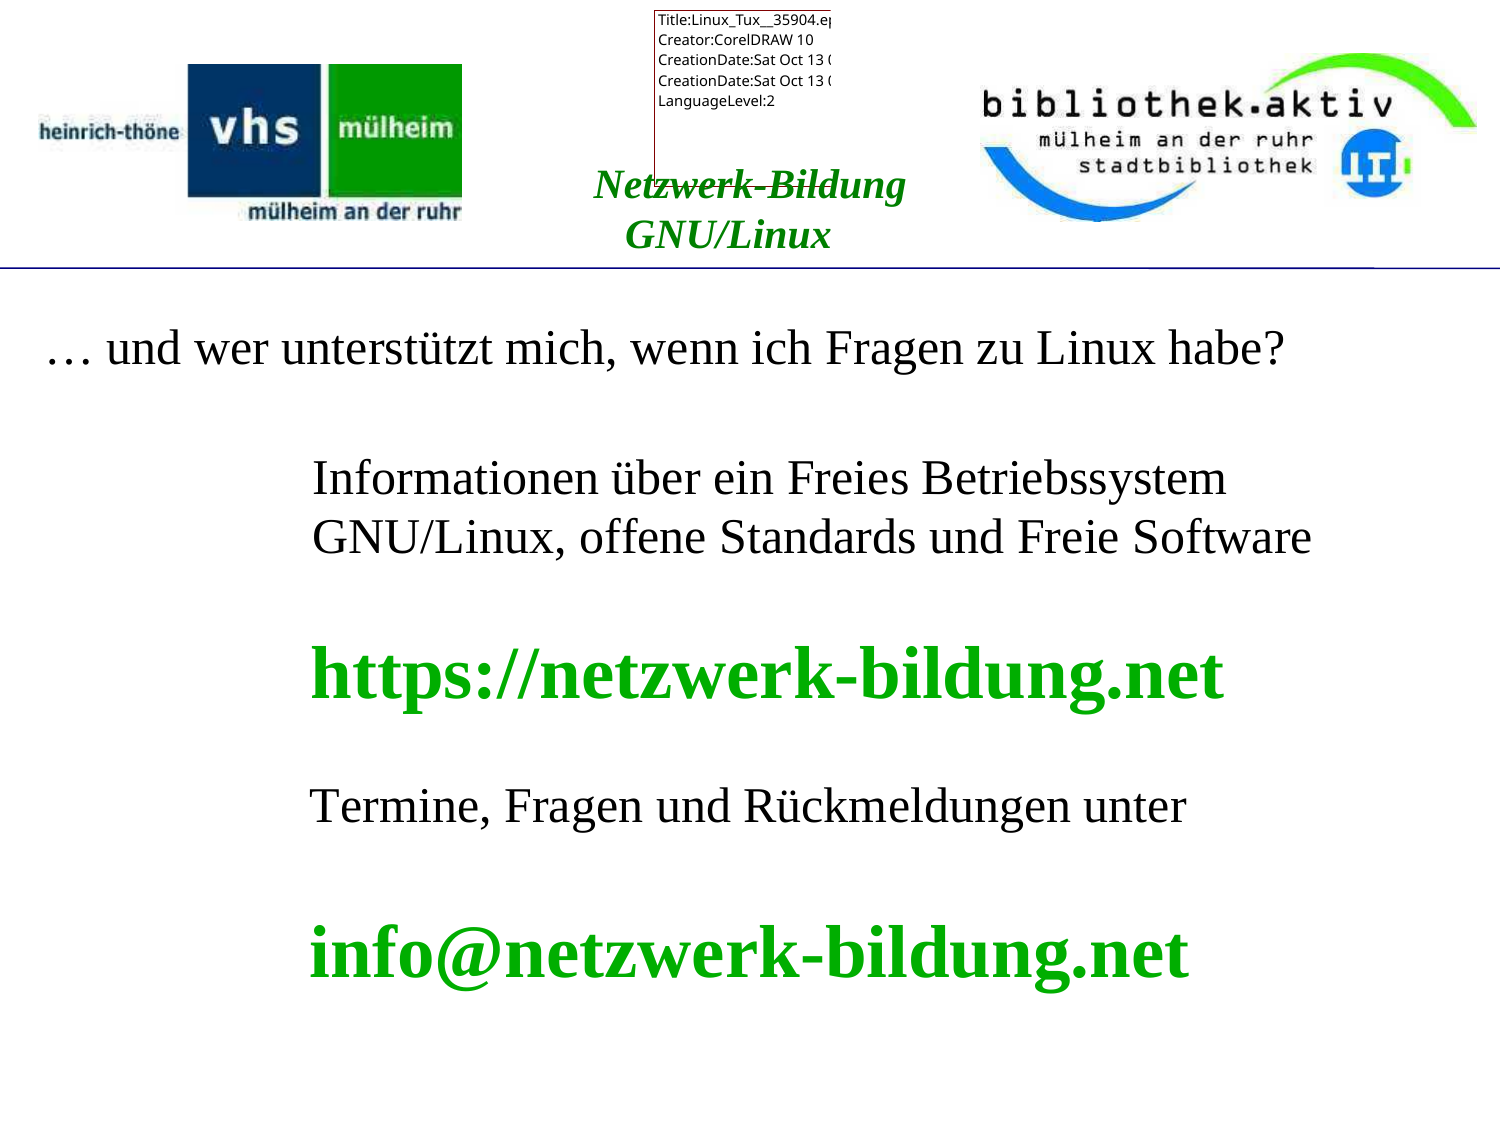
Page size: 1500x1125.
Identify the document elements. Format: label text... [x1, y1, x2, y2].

picture [653, 8, 831, 151]
text_box info@netzwerk-bildung.net [295, 898, 1241, 1004]
text_box Netzwerk-Bildung GNU/Linux [578, 151, 934, 267]
text_box … und wer unterstützt mich, wenn ich Fragen zu Linux habe? [29, 309, 1388, 444]
picture [980, 53, 1477, 222]
text_box https://netzwerk-bildung.net [295, 620, 1241, 726]
text_box Informationen über ein Freies Betriebssystem GNU/Linux, offene Standards und Freie Software [298, 439, 1468, 576]
picture [38, 64, 462, 221]
text_box Termine, Fragen und Rückmeldungen unter [295, 767, 1211, 843]
